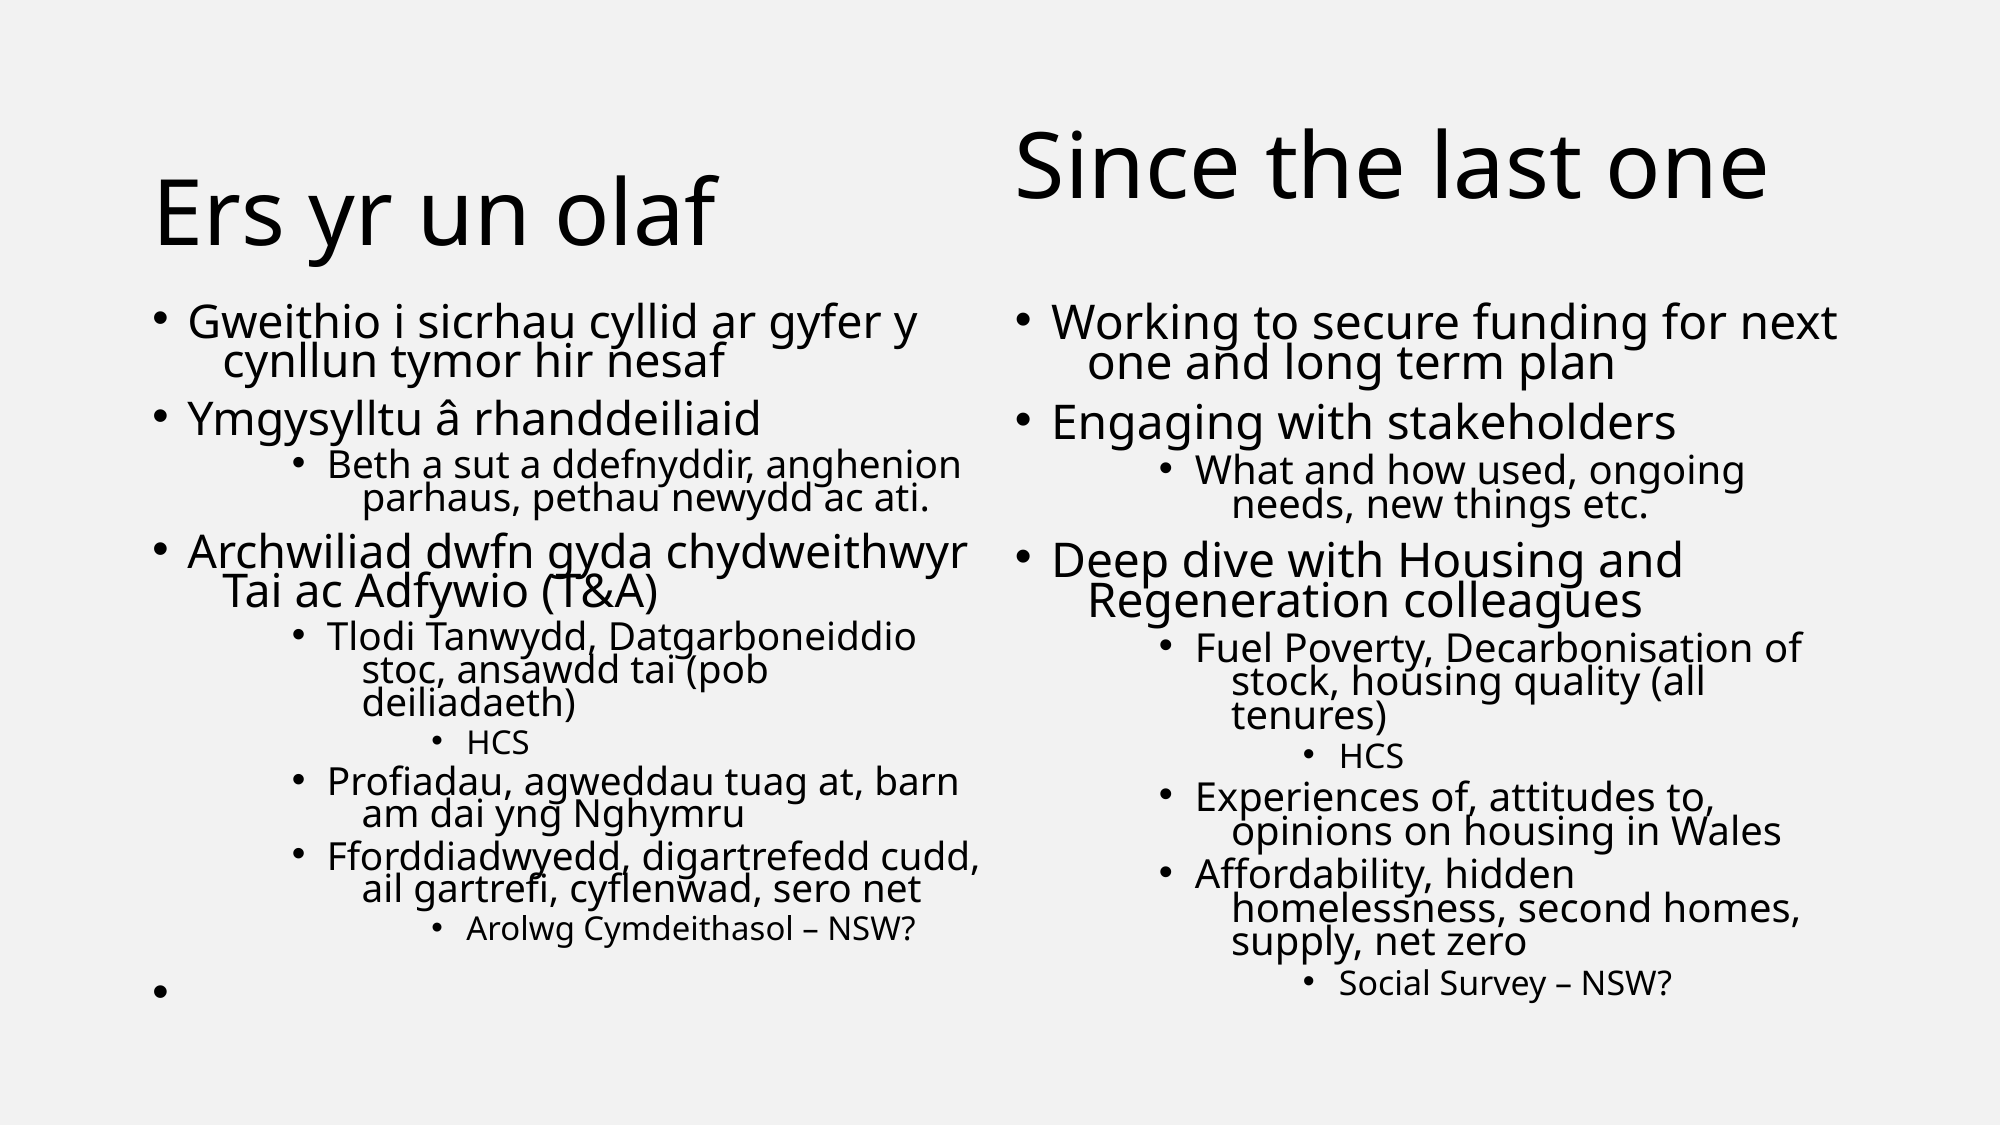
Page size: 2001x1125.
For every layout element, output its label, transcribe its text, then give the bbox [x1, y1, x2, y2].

text_box Since the last one [1000, 59, 1863, 278]
list Gweithio i sicrhau cyllid ar gyfer y cynllun tymor hir nesaf Ymgysylltu â rhanddeiliaid Beth a sut a ddefnyddir, anghenion parhaus, pethau newydd ac ati. Archwiliad dwfn gyda chydweithwyr Tai ac Adfywio (T&A) Tlodi Tanwydd, Datgarboneiddio stoc, ansawdd tai (pob deiliadaeth) HCS Profiadau, agweddau tuag at, barn am dai yng Nghymru Fforddiadwyedd, digartrefedd cudd, ail gartrefi, cyflenwad, sero net Arolwg Cymdeithasol – NSW? [137, 299, 1000, 1014]
title Ers yr un olaf [137, 59, 1000, 278]
text_box Working to secure funding for next one and long term plan Engaging with stakeholders What and how used, ongoing needs, new things etc. Deep dive with Housing and Regeneration colleagues Fuel Poverty, Decarbonisation of stock, housing quality (all tenures) HCS Experiences of, attitudes to, opinions on housing in Wales Affordability, hidden homelessness, second homes, supply, net zero Social Survey – NSW? [1000, 299, 1863, 1014]
